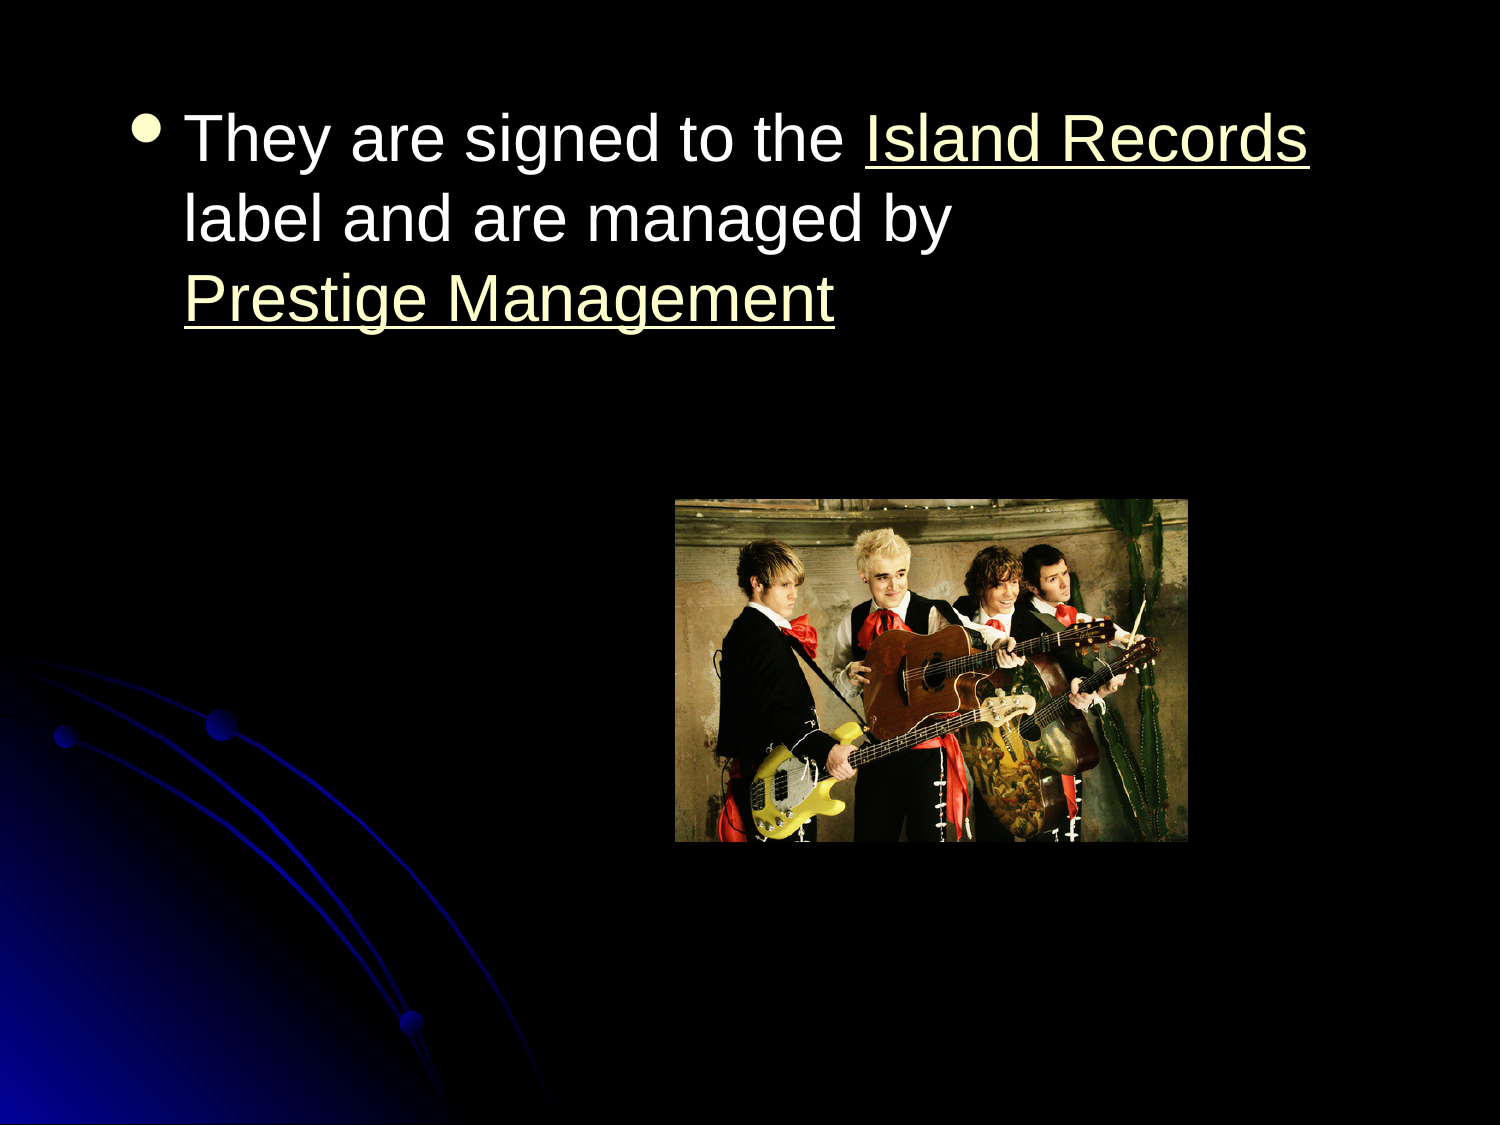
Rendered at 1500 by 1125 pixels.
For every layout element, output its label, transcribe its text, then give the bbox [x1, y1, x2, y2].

picture [675, 499, 1188, 842]
list They are signed to the Island Records label and are managed by Prestige Management [112, 87, 1463, 631]
